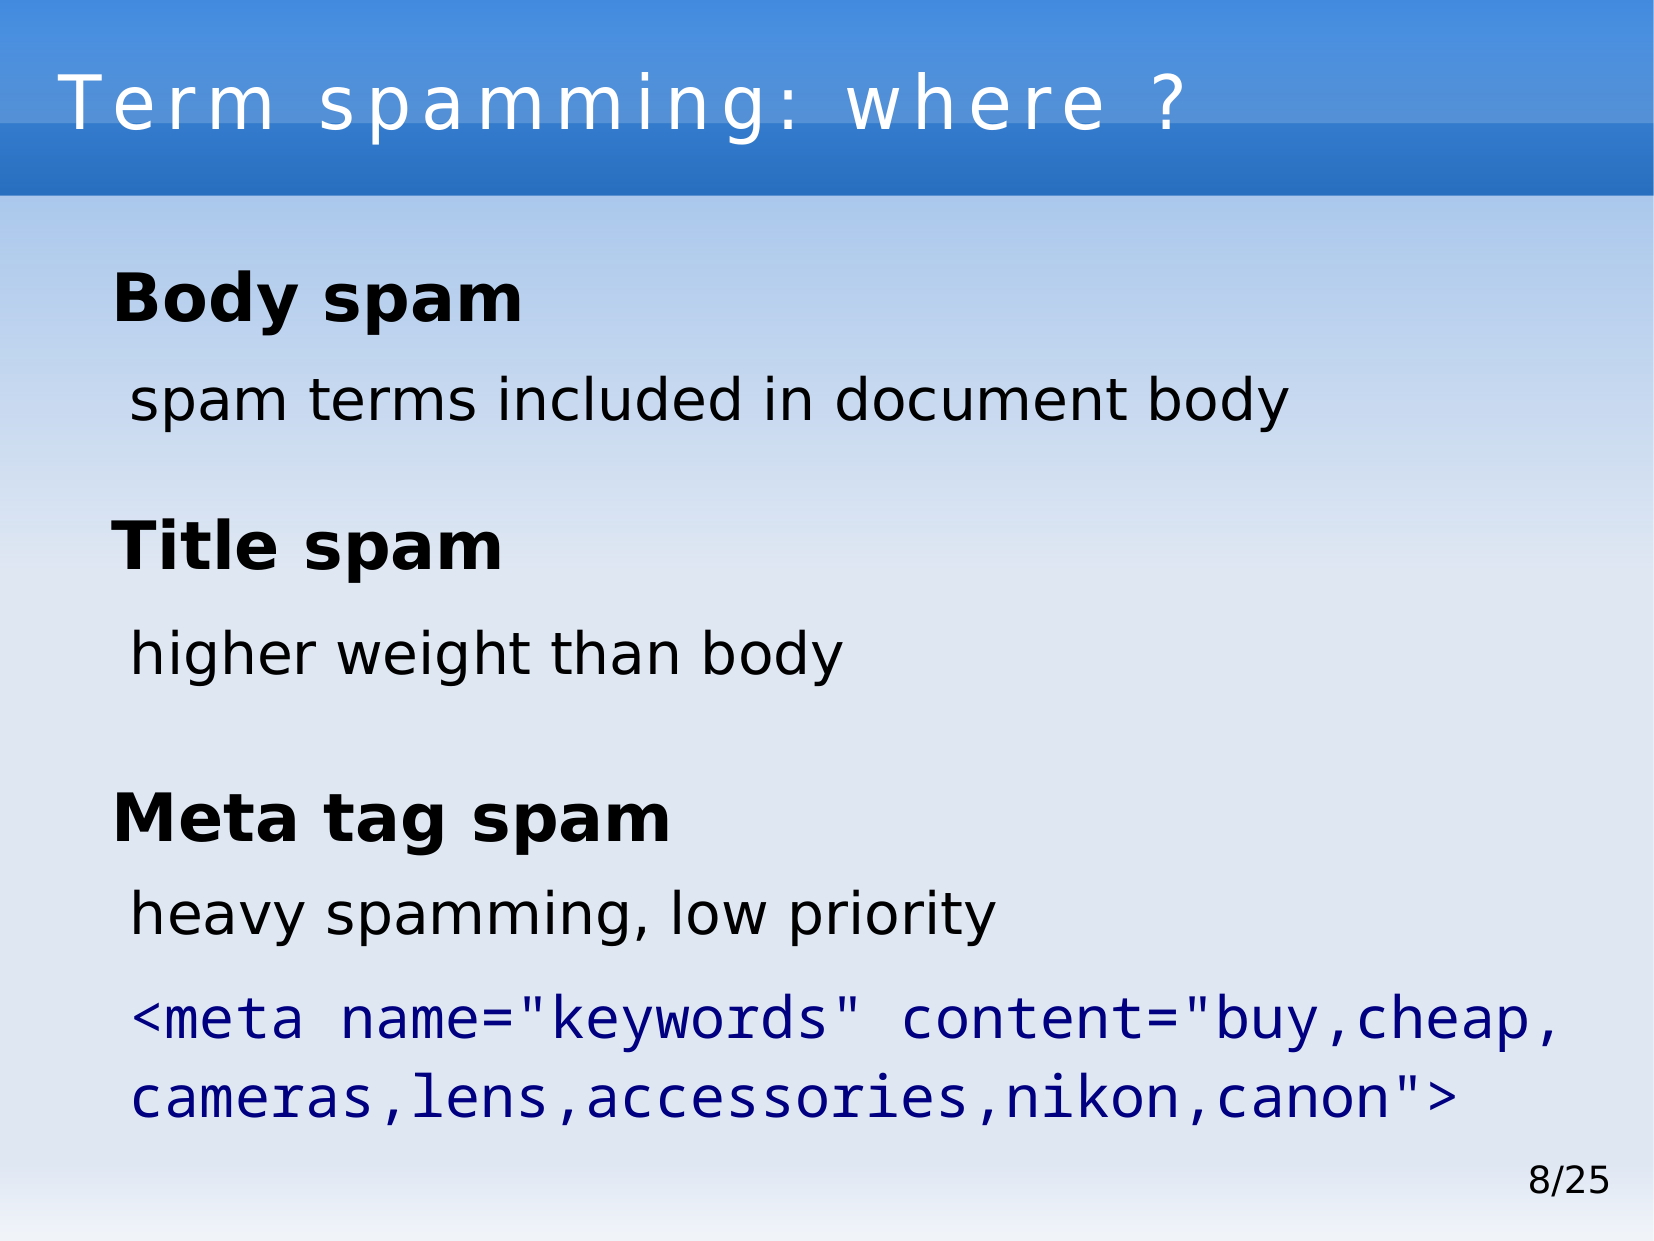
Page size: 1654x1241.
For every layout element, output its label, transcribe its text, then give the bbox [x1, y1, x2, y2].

text_box spam terms included in document body [129, 366, 1381, 434]
text_box Title spam [88, 495, 1601, 597]
text_box Body spam [88, 247, 1601, 349]
text_box Meta tag spam [88, 767, 1601, 869]
text_box <meta name="keywords" content="buy,cheap, cameras,lens,accessories,nikon,canon"> [129, 988, 1565, 1124]
picture [0, 0, 1654, 1241]
text_box 8/25 [1455, 1151, 1627, 1210]
text_box higher weight than body [129, 620, 1381, 688]
text_box heavy spamming, low priority [129, 880, 1381, 948]
title Term spamming: where ? [59, 29, 1625, 178]
